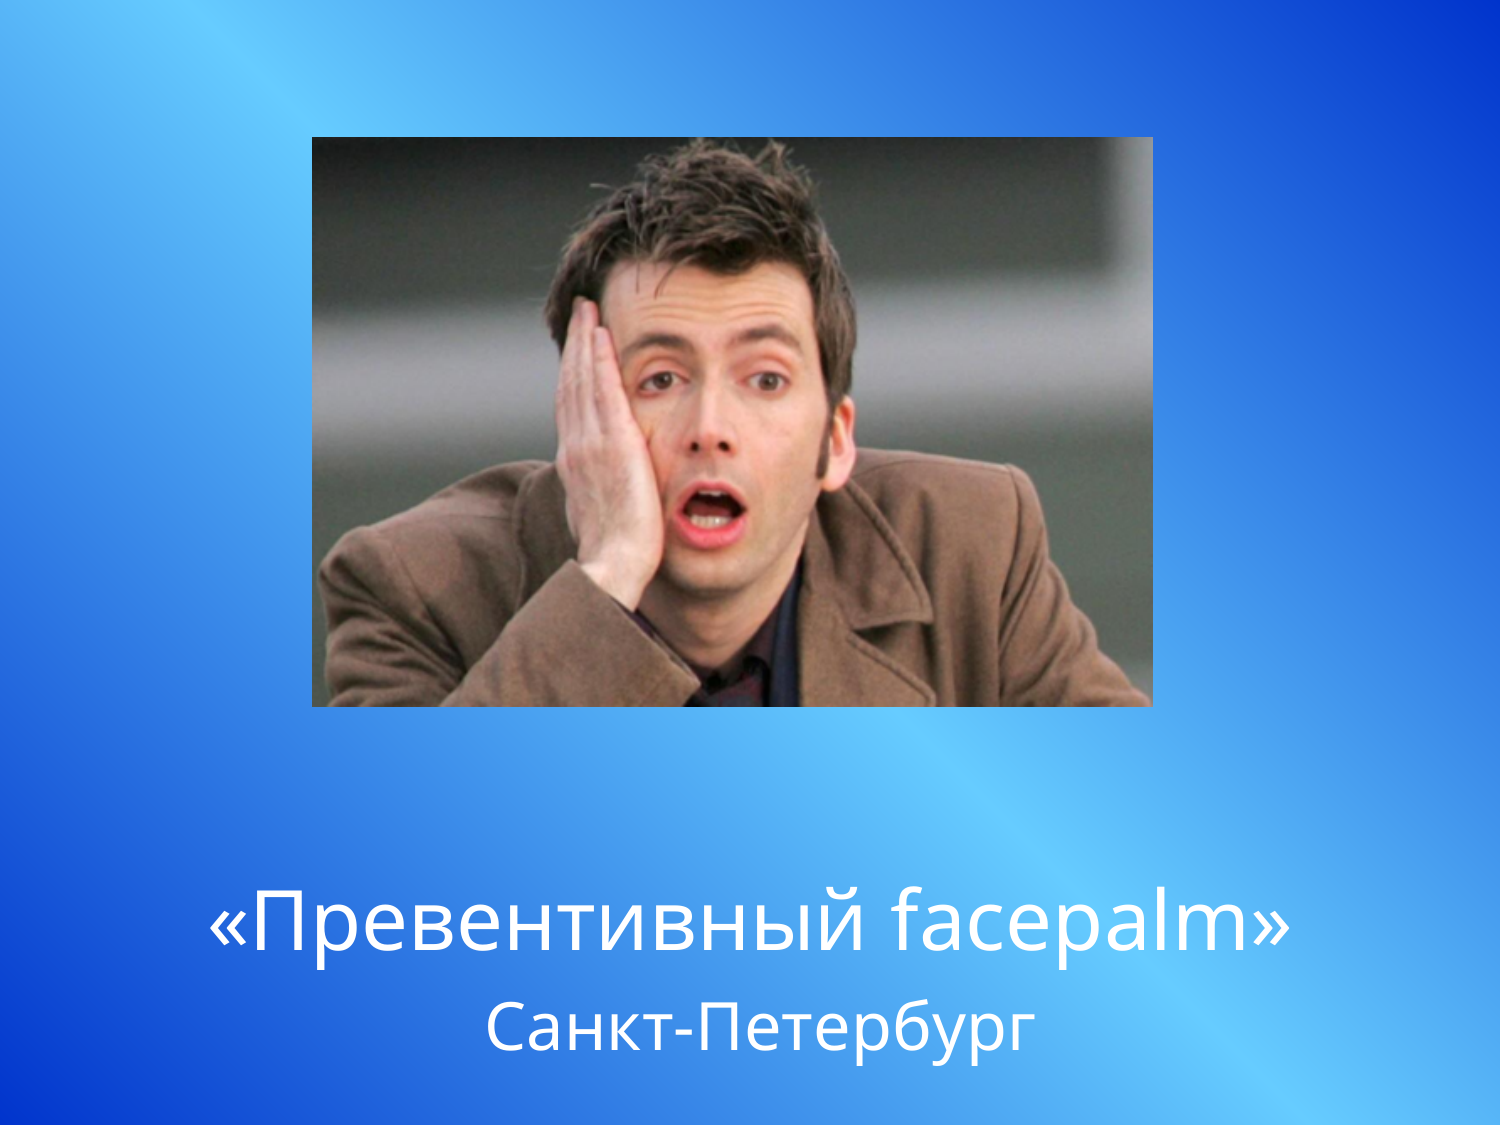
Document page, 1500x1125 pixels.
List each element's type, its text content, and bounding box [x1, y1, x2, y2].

picture [312, 137, 1153, 707]
text_box «Превентивный facepalm» Санкт-Петербург [112, 846, 1388, 1088]
